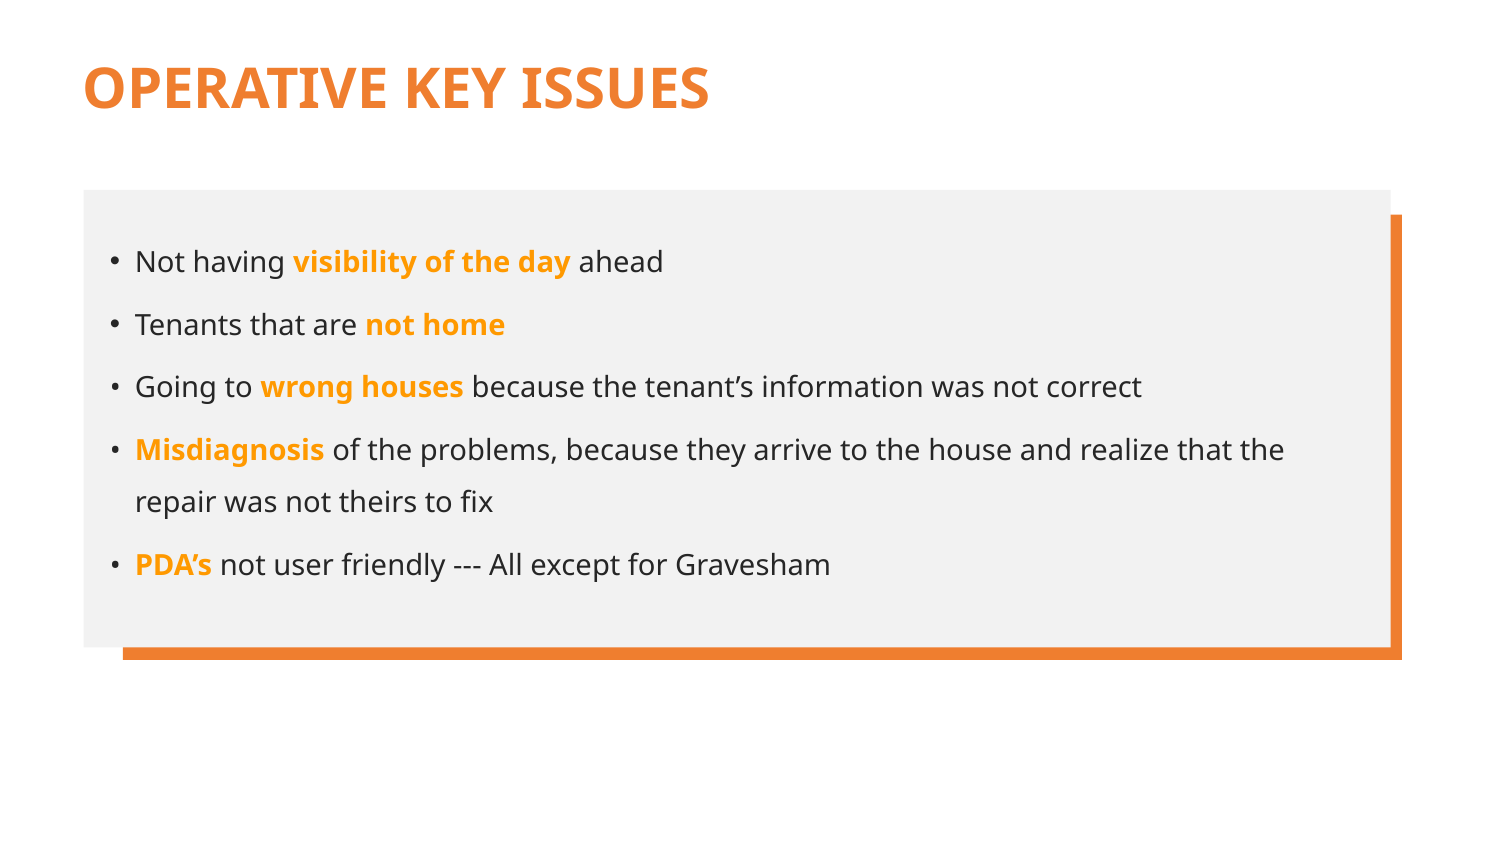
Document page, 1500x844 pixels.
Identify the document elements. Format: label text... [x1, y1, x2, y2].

text_box Not having visibility of the day ahead Tenants that are not home Going to wrong houses because the tenant’s information was not correct Misdiagnosis of the problems, because they arrive to the house and realize that the repair was not theirs to fix PDA’s not user friendly --- All except for Gravesham [99, 219, 1358, 623]
text_box OPERATIVE KEY ISSUES [71, 46, 1424, 135]
text_box [83, 189, 1402, 660]
